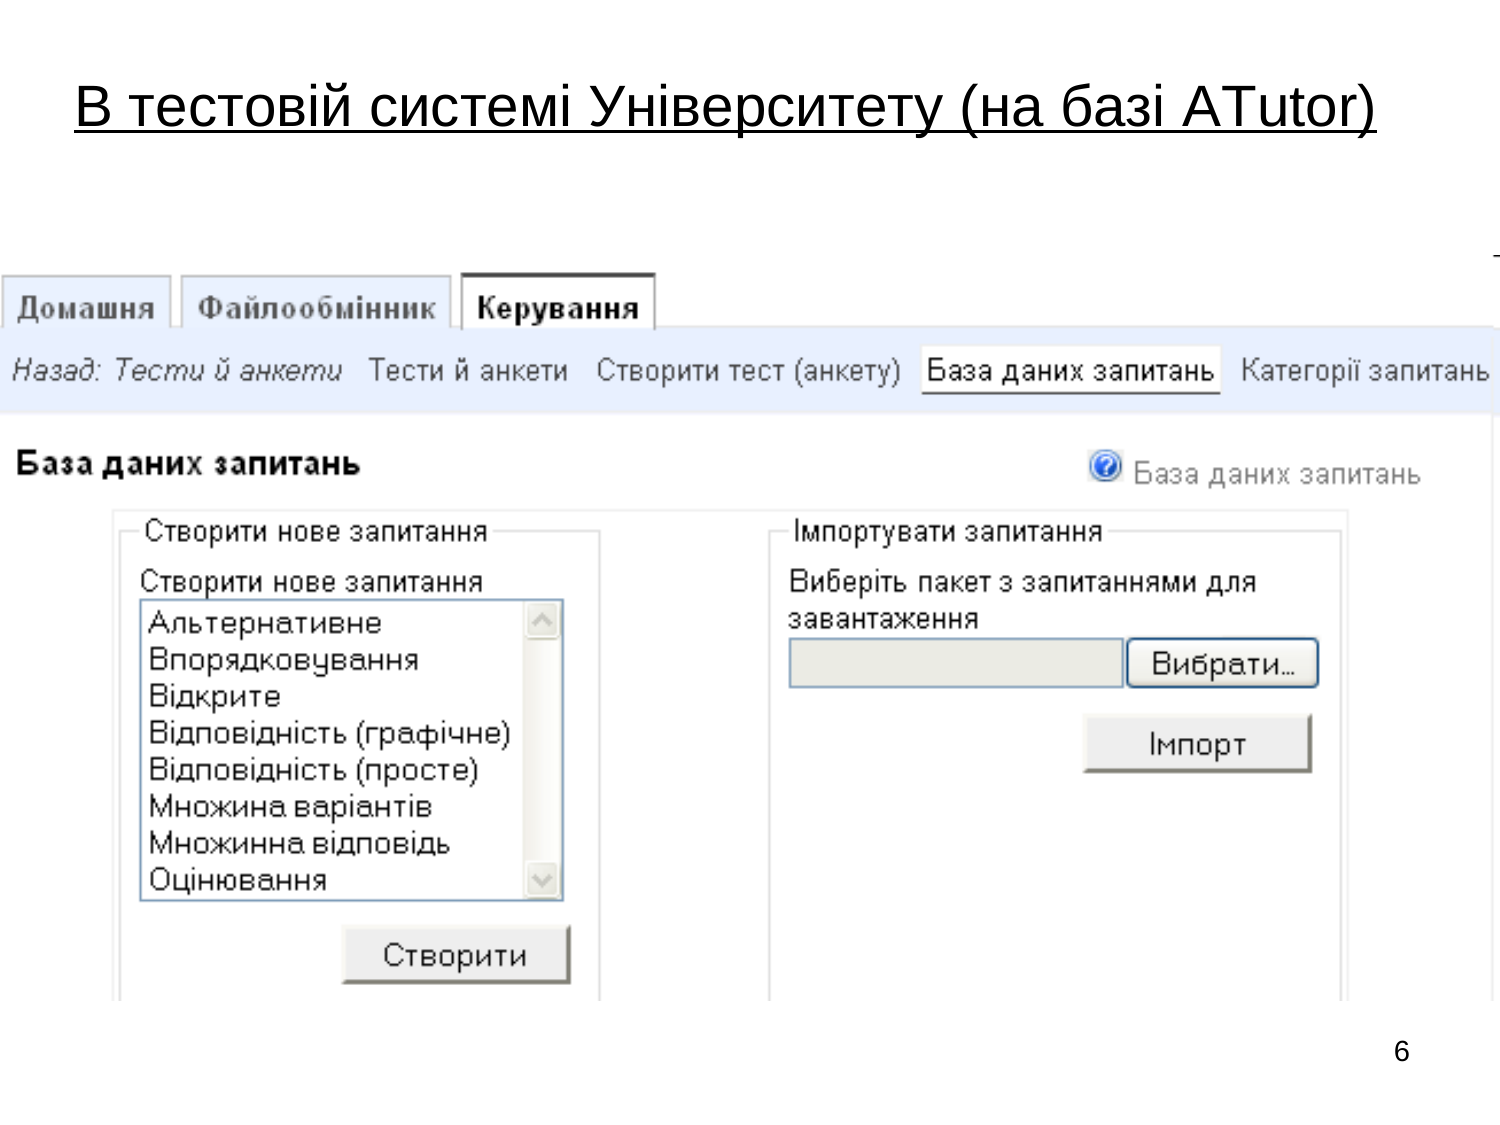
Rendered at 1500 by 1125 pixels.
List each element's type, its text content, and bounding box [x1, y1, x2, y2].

picture [0, 255, 1500, 1001]
text_box В тестовій системі Університету (на базі ATutor) [59, 60, 1393, 146]
